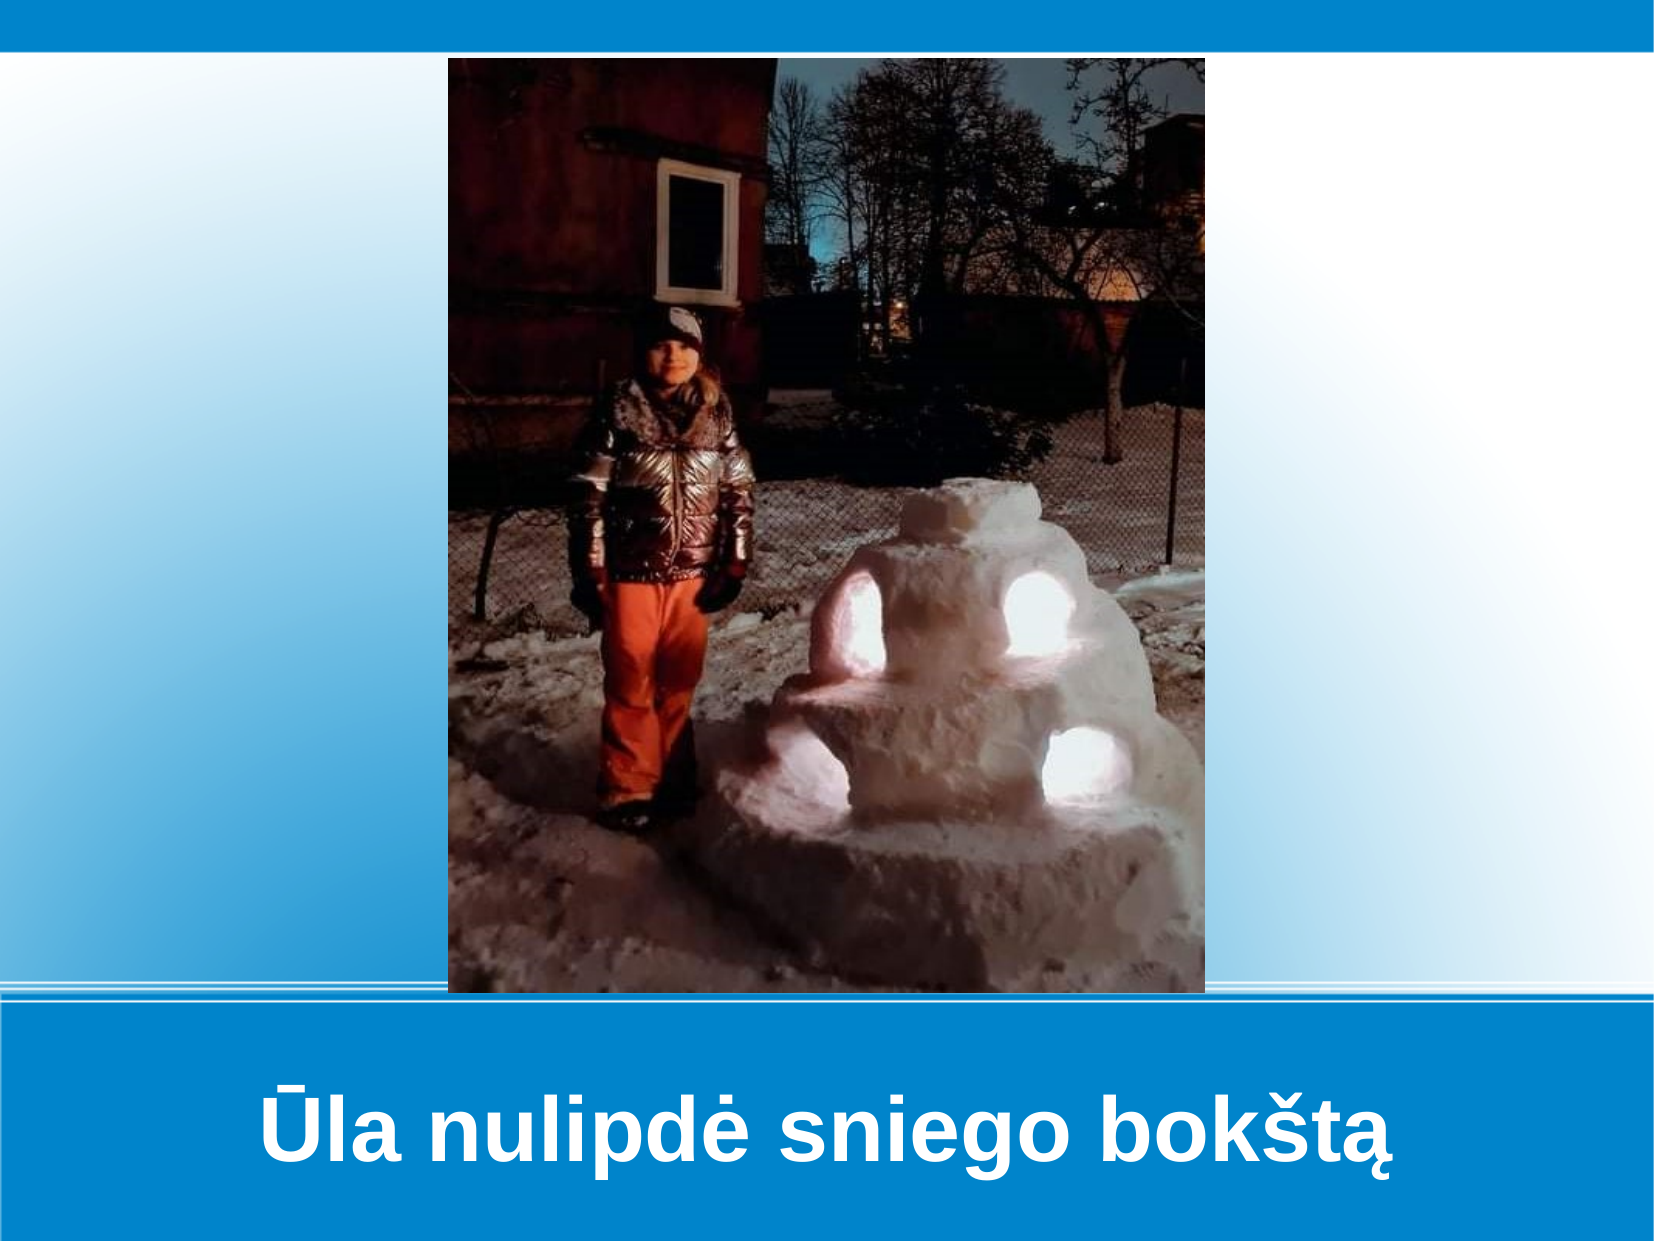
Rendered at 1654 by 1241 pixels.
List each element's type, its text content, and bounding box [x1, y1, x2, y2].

picture [448, 59, 1205, 993]
title Ūla nulipdė sniego bokštą [82, 1021, 1571, 1229]
